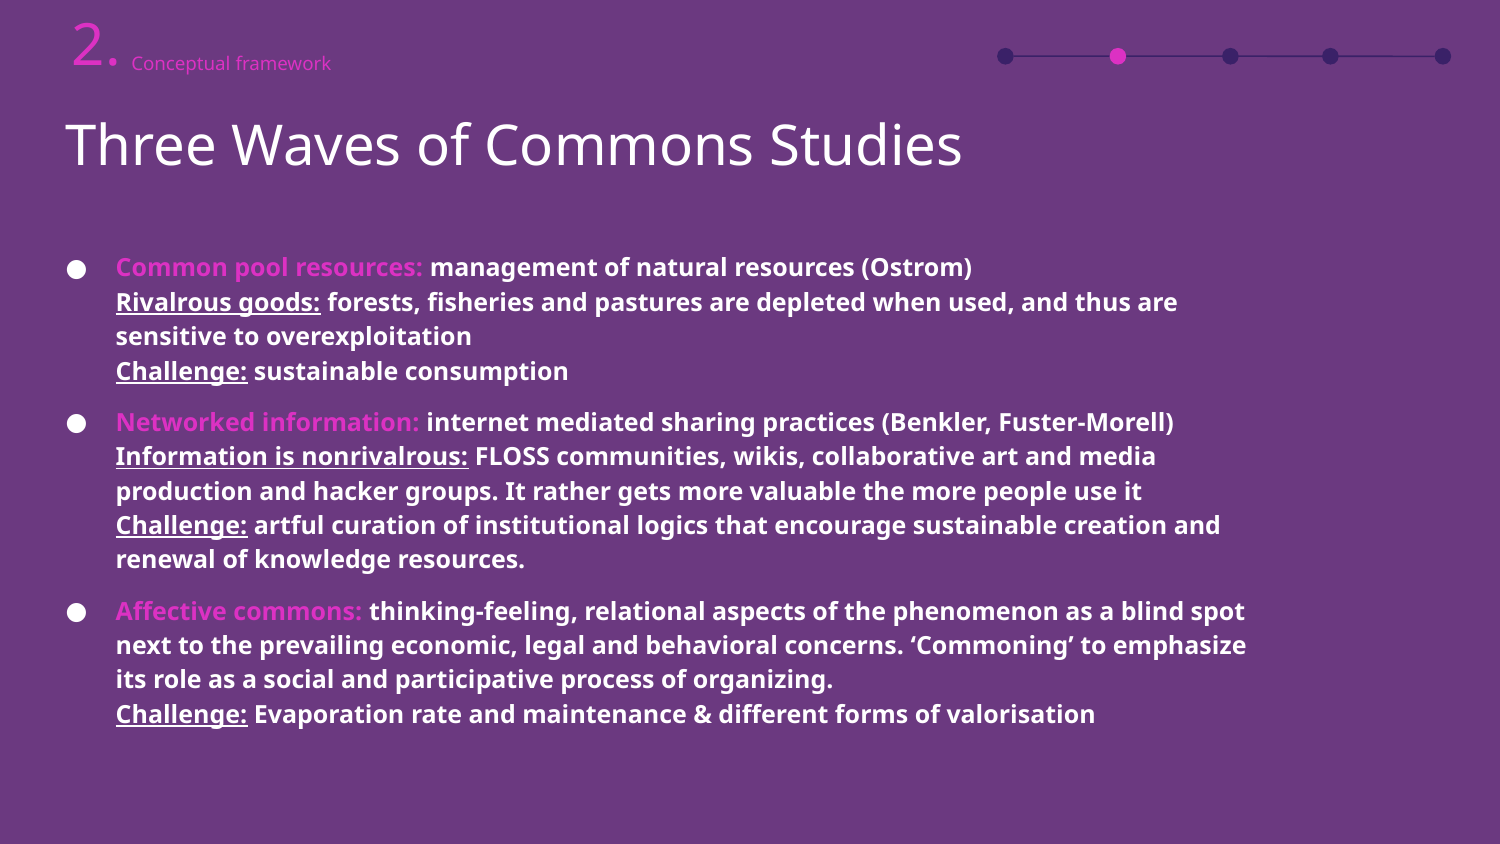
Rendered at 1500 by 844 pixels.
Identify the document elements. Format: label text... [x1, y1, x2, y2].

text_box [997, 47, 1014, 65]
text_box [1222, 47, 1239, 65]
text_box [1322, 47, 1339, 65]
list Conceptual framework [116, 33, 976, 82]
list Common pool resources: management of natural resources (Ostrom) Rivalrous goods: forests, fisheries and pastures are depleted when used, and thus are sensitive to overexploitation Challenge: sustainable consumption Networked information: internet mediated sharing practices (Benkler, Fuster-Morell) Information is nonrivalrous: FLOSS communities, wikis, collaborative art and media production and hacker groups. It rather gets more valuable the more people use it Challenge: artful curation of institutional logics that encourage sustainable creation and renewal of knowledge resources. Affective commons: thinking-feeling, relational aspects of the phenomenon as a blind spot next to the prevailing economic, legal and behavioral concerns. ‘Commoning’ to emphasize its role as a social and participative process of organizing. Challenge: Evaporation rate and maintenance & different forms of valorisation [25, 232, 1295, 741]
title Three Waves of Commons Studies [50, 94, 1274, 251]
text_box [1434, 47, 1452, 65]
text_box [1109, 47, 1127, 65]
title 2. [56, 0, 165, 98]
